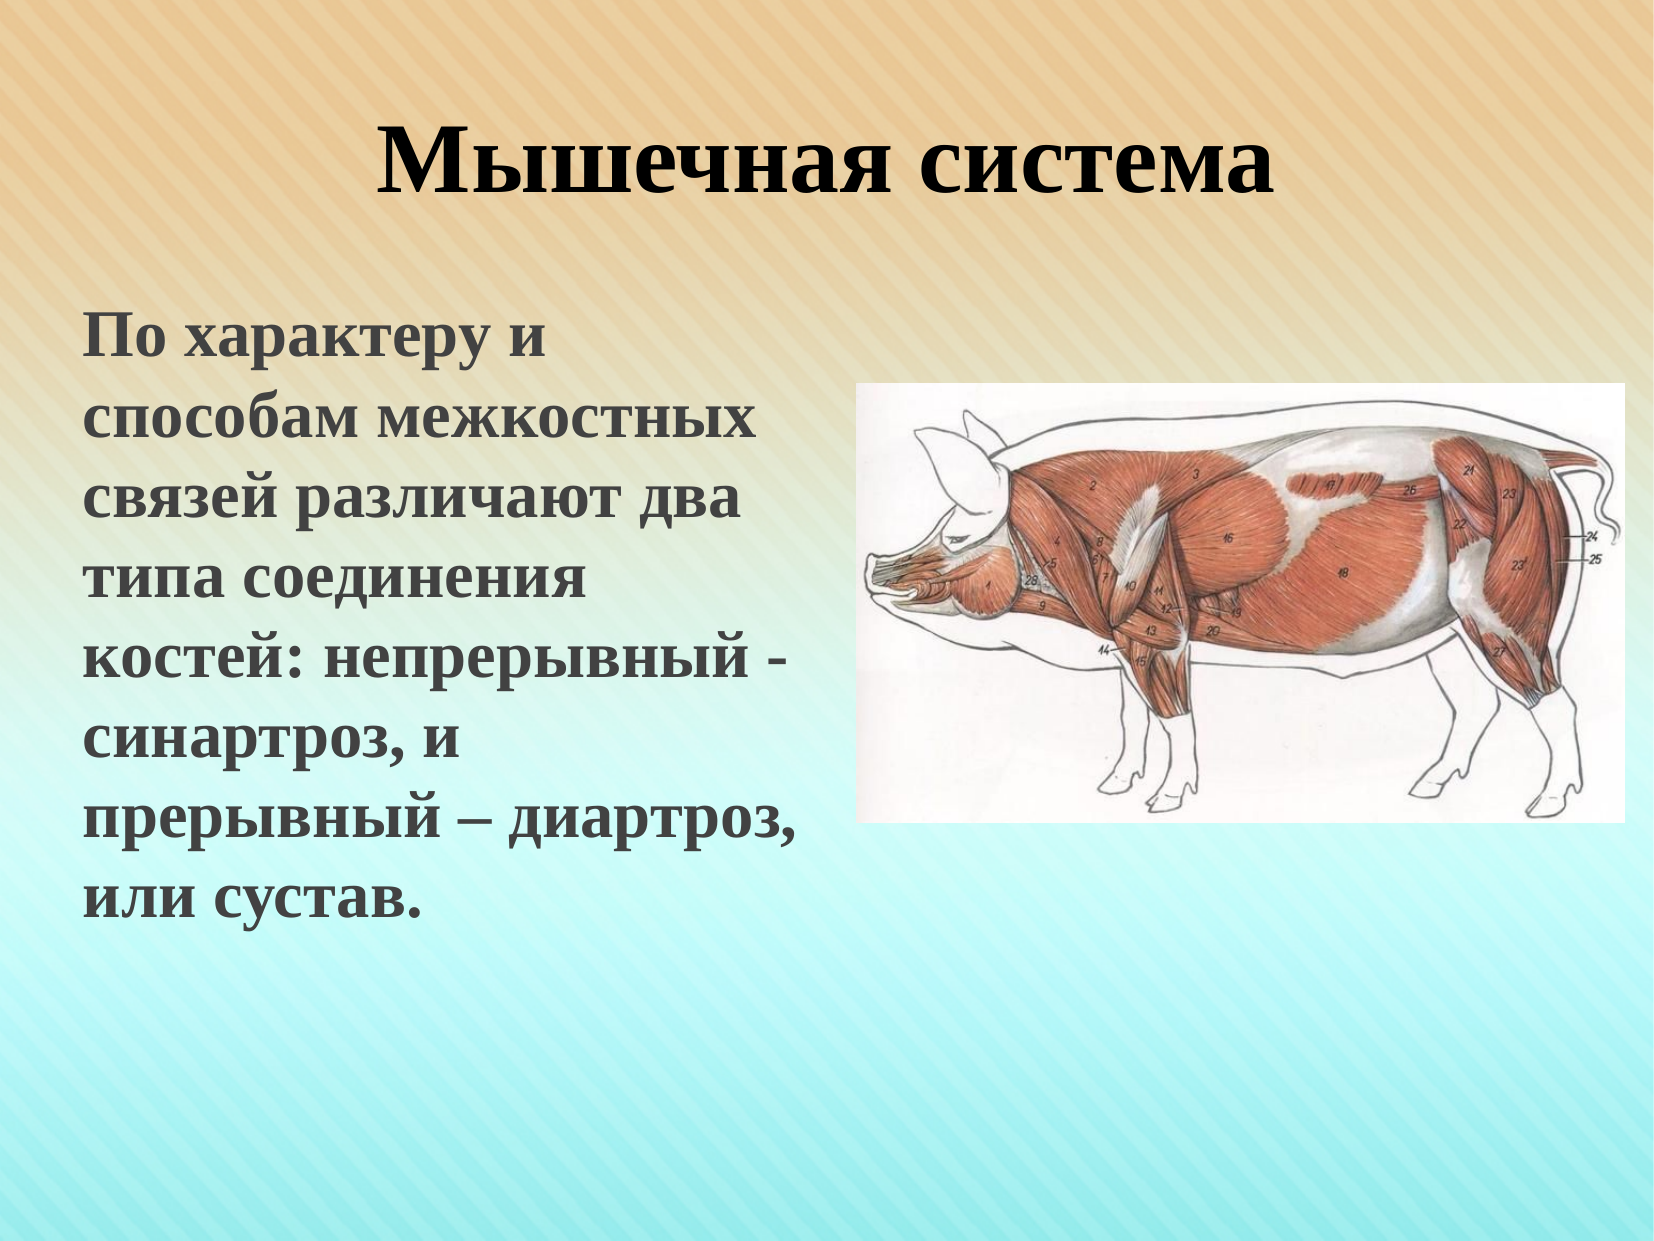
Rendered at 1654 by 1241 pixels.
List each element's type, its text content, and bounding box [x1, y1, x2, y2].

title Мышечная система [82, 49, 1571, 257]
list По характеру и способам межкостных связей различают два типа соединения костей: непрерывный - синартроз, и прерывный – диартроз, или сустав. [82, 290, 809, 1109]
picture [856, 383, 1625, 823]
